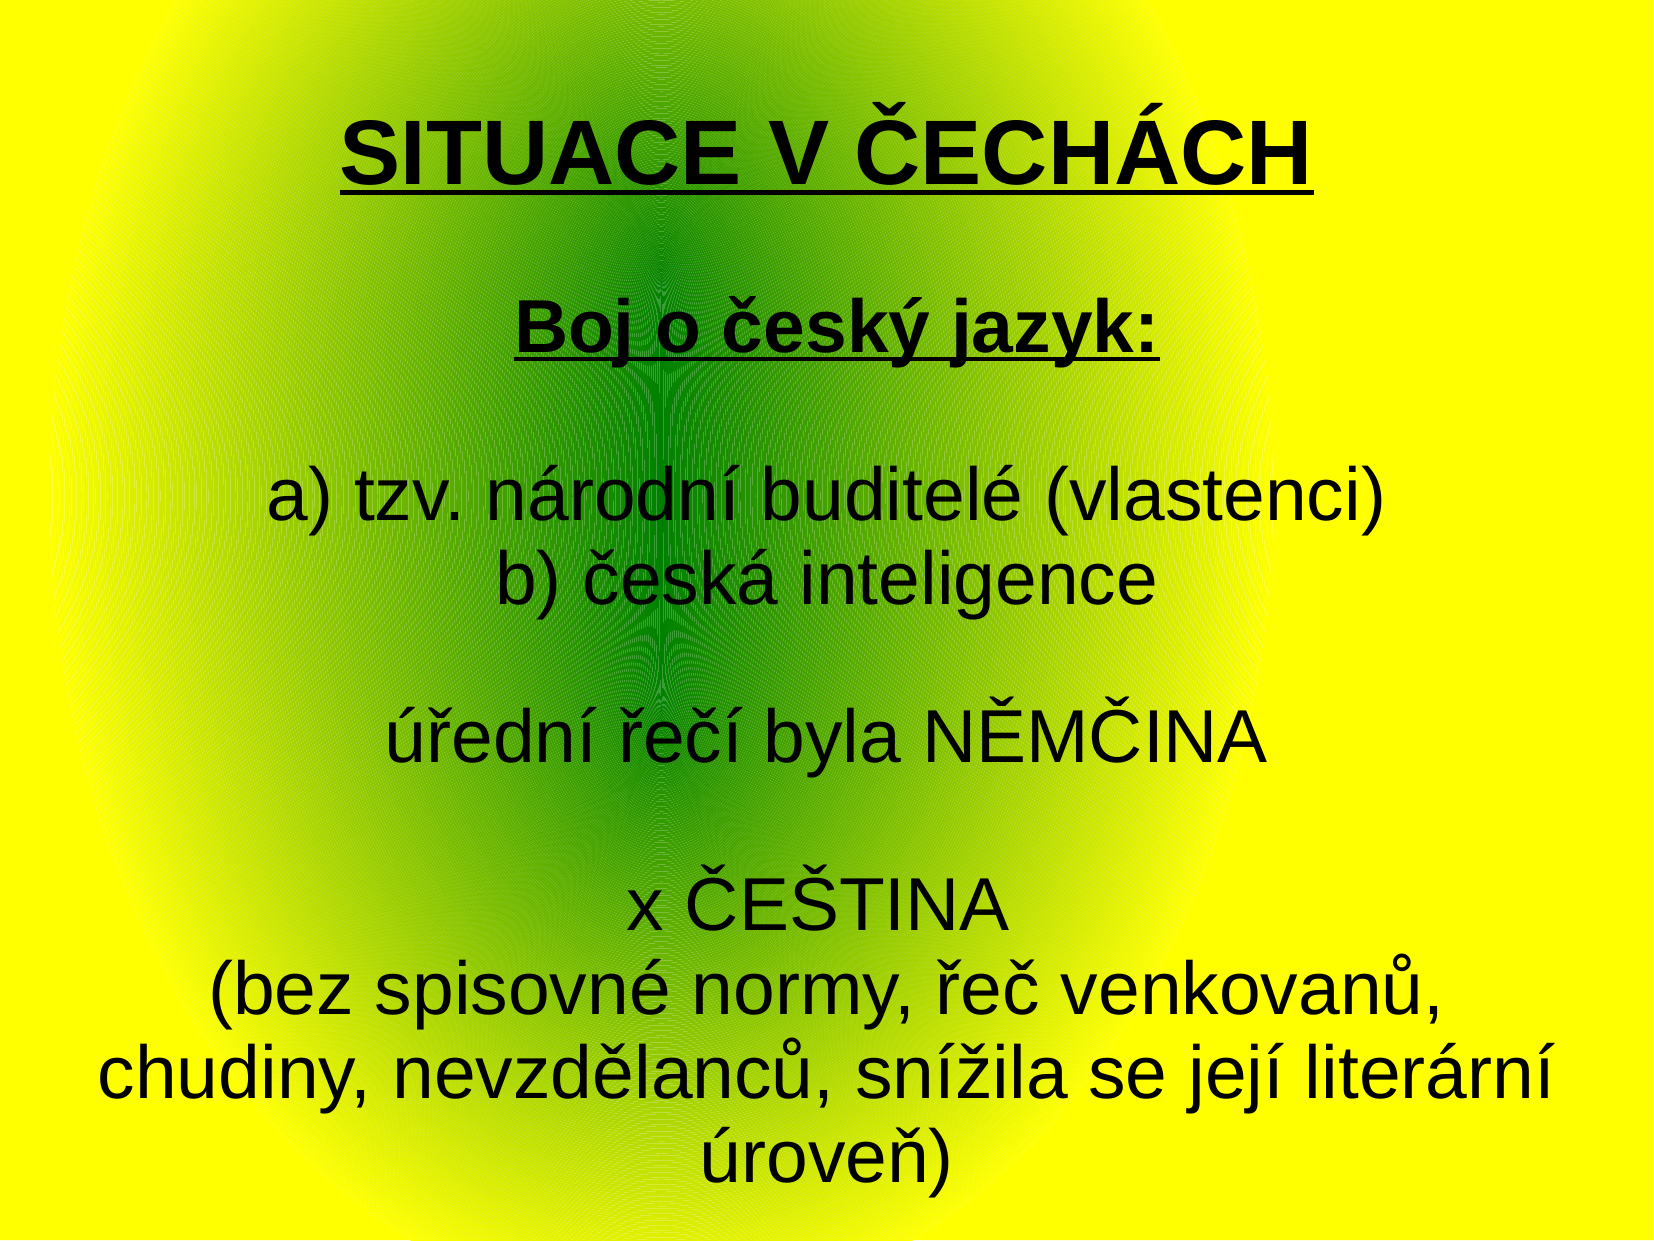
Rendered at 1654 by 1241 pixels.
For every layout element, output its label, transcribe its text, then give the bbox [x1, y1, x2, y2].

subtitle Boj o český jazyk: a) tzv. národní buditelé (vlastenci) b) česká inteligence úřední řečí byla NĚMČINA x ČEŠTINA (bez spisovné normy, řeč venkovanů, chudiny, nevzdělanců, snížila se její literární úroveň) [82, 116, 1571, 1241]
title SITUACE V ČECHÁCH [82, 49, 1571, 116]
